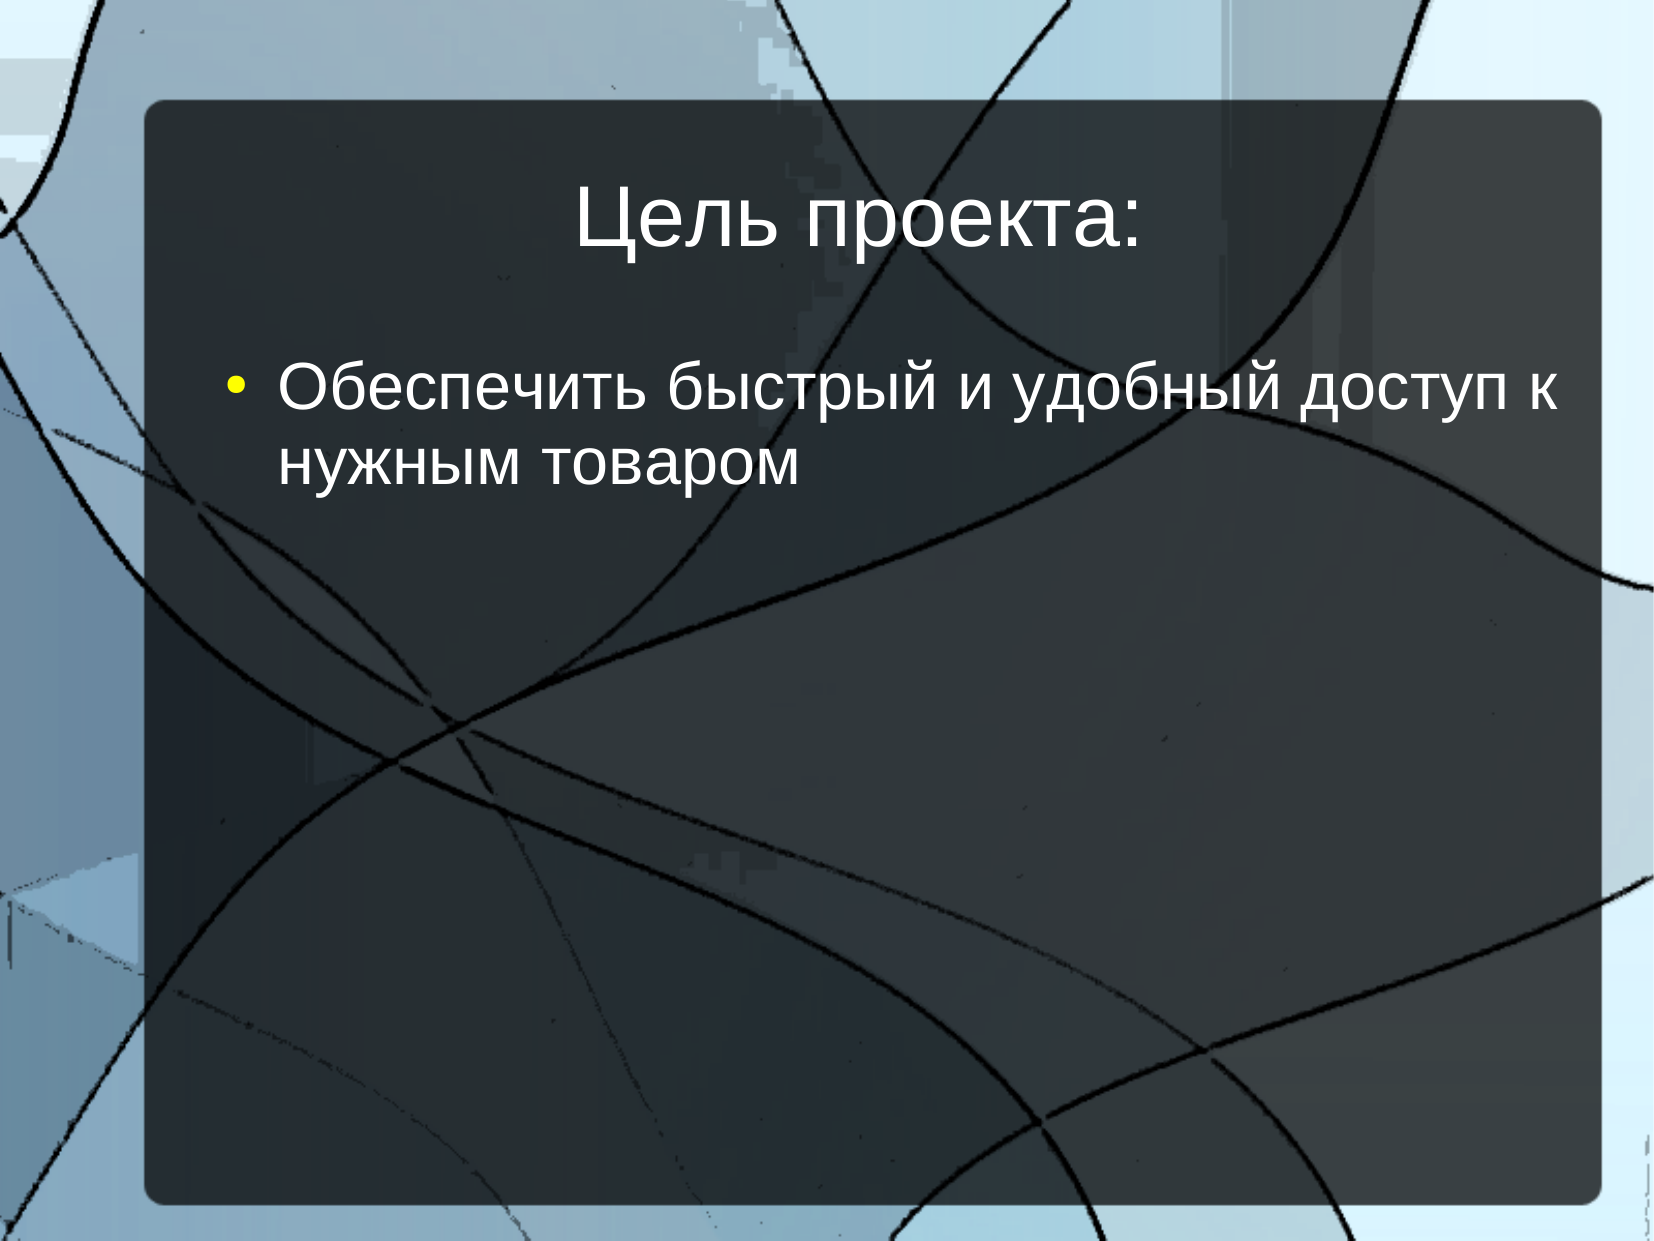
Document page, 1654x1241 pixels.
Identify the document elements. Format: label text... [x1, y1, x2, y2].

title Цель проекта: [159, 108, 1583, 325]
list Обеспечить быстрый и удобный доступ к нужным товаром [206, 349, 1571, 1241]
picture [0, 0, 1654, 1241]
